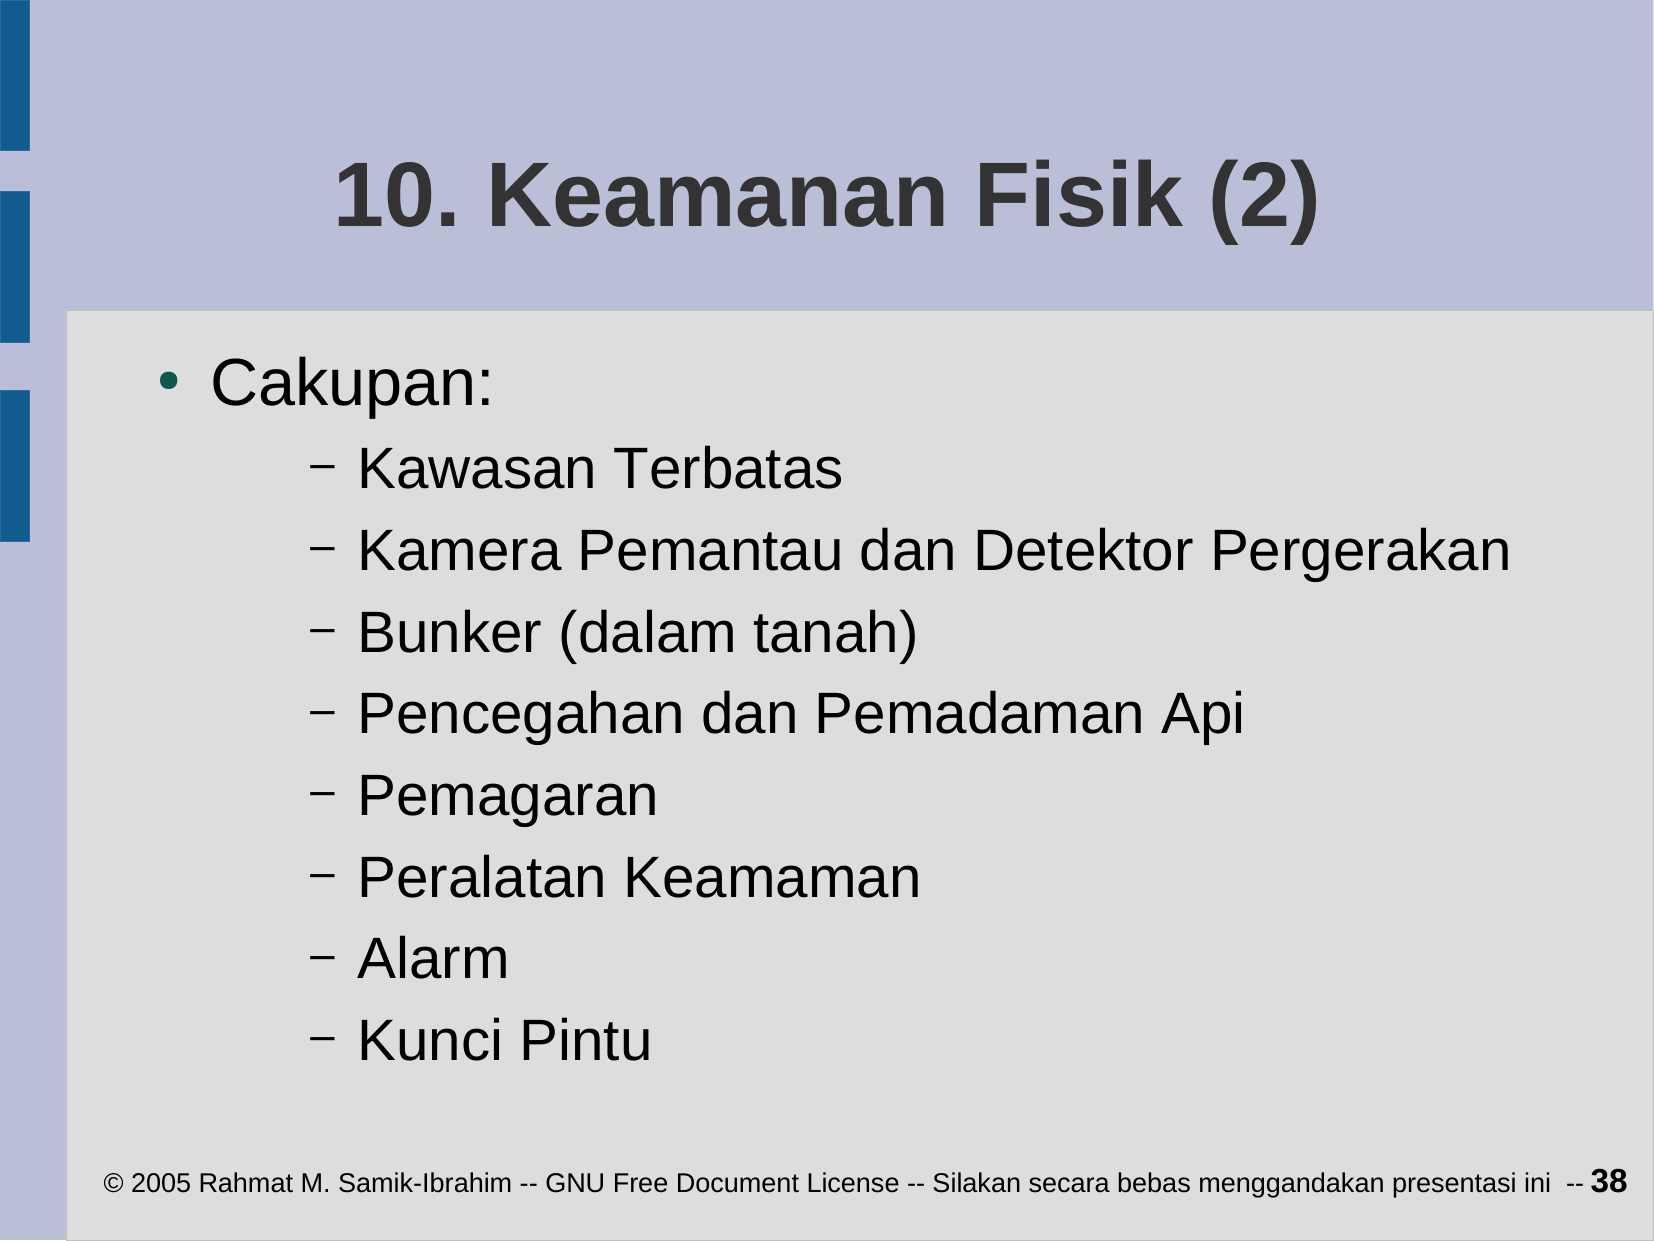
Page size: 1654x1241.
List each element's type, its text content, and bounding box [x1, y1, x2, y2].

list Cakupan: Kawasan Terbatas Kamera Pemantau dan Detektor Pergerakan Bunker (dalam tanah) Pencegahan dan Pemadaman Api Pemagaran Peralatan Keamaman Alarm Kunci Pintu [121, 344, 1534, 1127]
title 10. Keamanan Fisik (2) [121, 91, 1534, 299]
